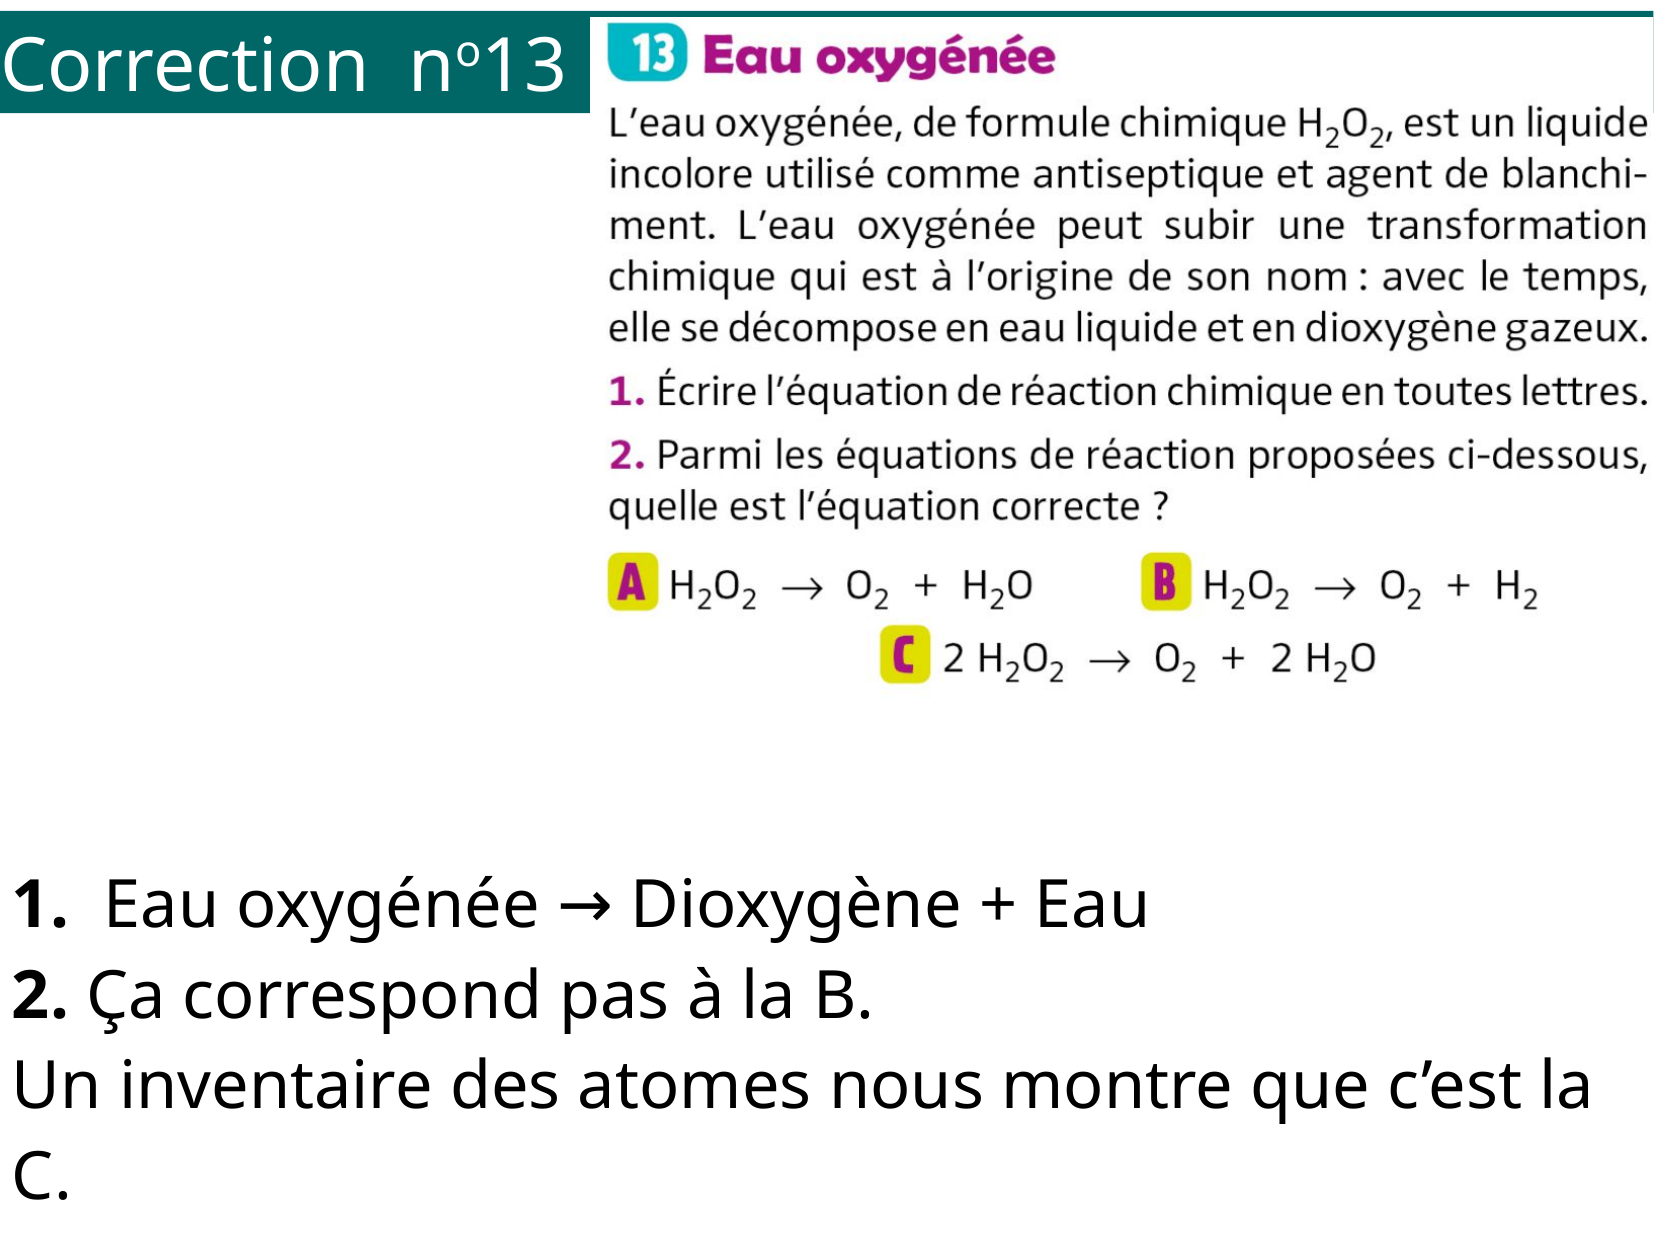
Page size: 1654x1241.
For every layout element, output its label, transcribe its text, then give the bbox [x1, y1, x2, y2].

picture [590, 17, 1654, 709]
title Correction no13 [0, 17, 590, 107]
subtitle 1. Eau oxygénée → Dioxygène + Eau 2. Ça correspond pas à la B. Un inventaire des atomes nous montre que c’est la C. [11, 129, 1642, 1229]
